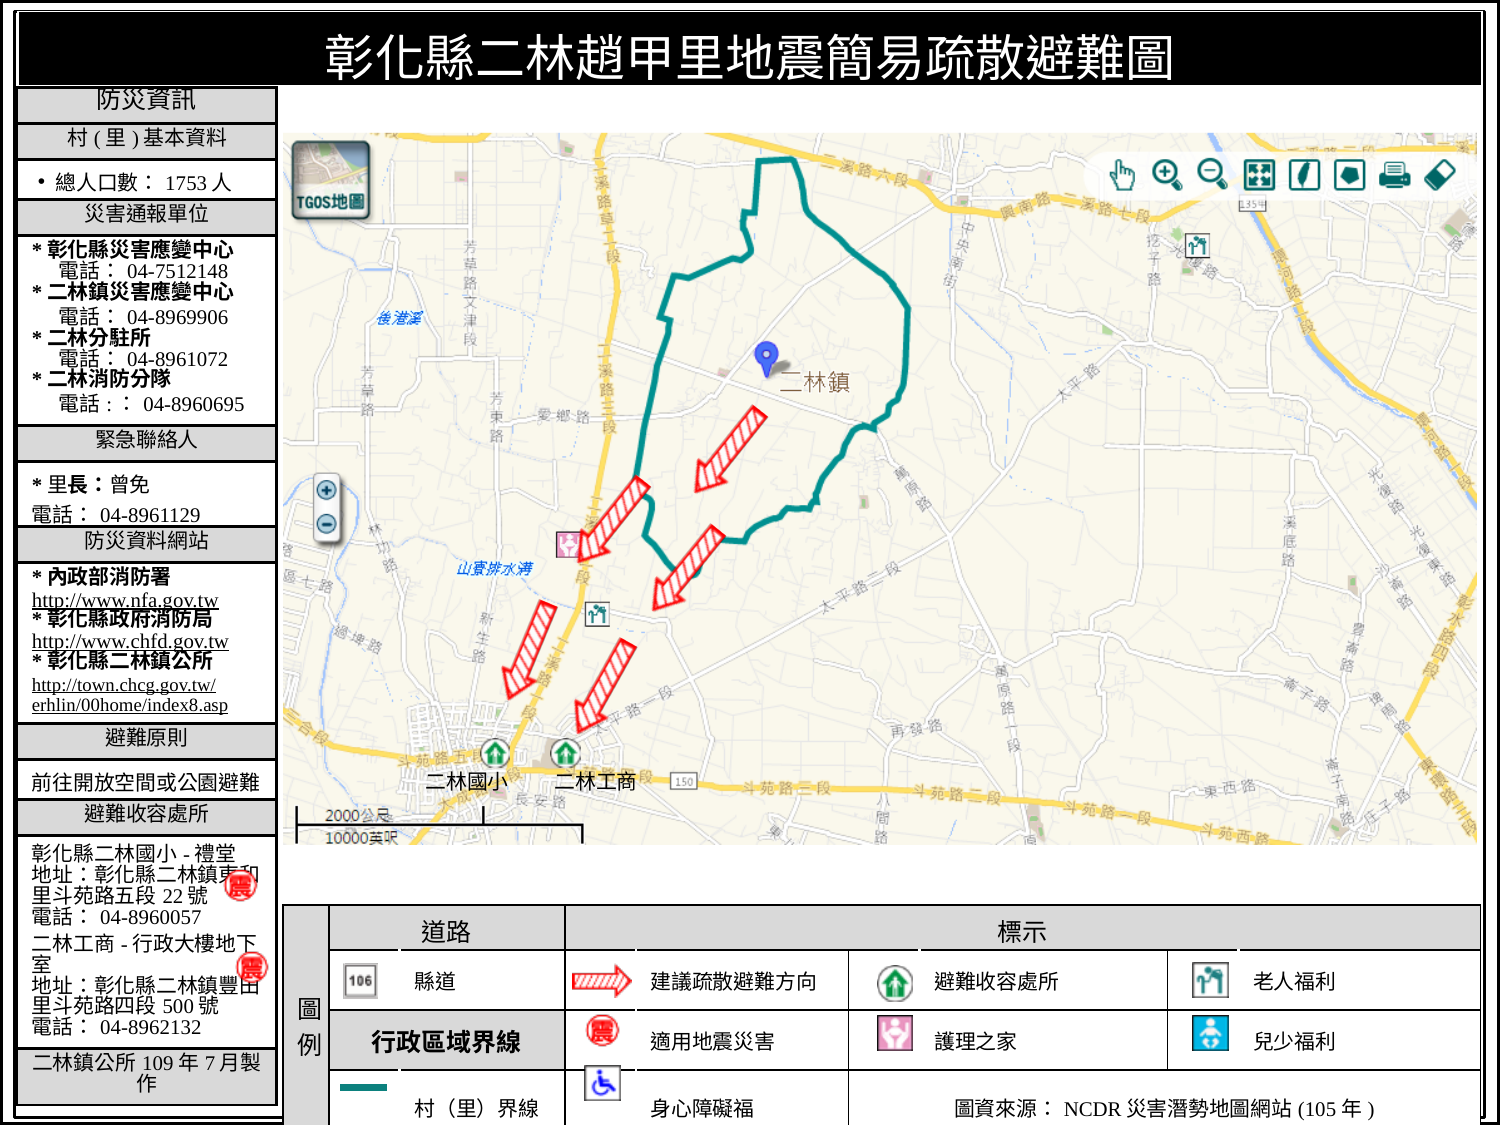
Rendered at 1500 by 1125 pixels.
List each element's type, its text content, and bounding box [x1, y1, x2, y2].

table_cell 兒少福利 [1240, 1011, 1480, 1069]
table_cell [566, 1011, 635, 1069]
picture [877, 1015, 913, 1052]
picture [584, 1065, 621, 1102]
table_cell 護理之家 [921, 1011, 1167, 1069]
picture [584, 1012, 621, 1048]
table_cell 前往開放空間或公園避難 [18, 761, 275, 798]
picture [1192, 962, 1229, 998]
table_cell 避難收容處所 [921, 951, 1167, 1009]
table_cell 避難收容處所 [18, 801, 275, 834]
picture [222, 867, 259, 903]
table_cell *內政部消防署 http://www.nfa.gov.tw *彰化縣政府消防局 http://www.chfd.gov.tw *彰化縣二林鎮公所 http://town.chcg.gov.tw/erhlin/00home/index8.asp [18, 564, 275, 722]
table_header 標示 [566, 906, 1480, 949]
table_cell 緊急聯絡人 [18, 427, 275, 460]
table_header 防災資訊 [18, 89, 275, 122]
table_cell [1168, 1011, 1237, 1069]
table_cell 老人福利 [1240, 951, 1480, 1009]
table_cell [849, 951, 918, 1009]
table_cell 圖資來源：NCDR災害潛勢地圖網站(105年) [849, 1071, 1480, 1125]
table_cell 村(里)基本資料 [18, 125, 275, 158]
table_cell [566, 951, 635, 1009]
picture [234, 949, 270, 985]
table_header 彰化縣二林趙甲里地震簡易疏散避難圖 [19, 12, 1481, 85]
table_cell 縣道 [401, 951, 564, 1009]
table_cell 行政區域界線 [330, 1011, 564, 1069]
table_header 道路 [330, 906, 564, 949]
table_cell [566, 1071, 635, 1125]
text_box 二林國小 [410, 761, 524, 802]
text_box 二林工商 [539, 761, 653, 802]
picture [342, 962, 378, 999]
table_cell 適用地震災害 [637, 1011, 848, 1069]
table_cell [330, 1071, 398, 1125]
picture [572, 962, 632, 998]
table_cell 村（里）界線 [401, 1071, 564, 1125]
table_cell *里長：曾免 電話：04-8961129 [18, 463, 275, 525]
table_cell 二林鎮公所109年7月製作 [18, 1050, 275, 1104]
table_cell 防災資料網站 [18, 528, 275, 561]
table_cell 災害通報單位 [18, 201, 275, 234]
table_cell 身心障礙福 [637, 1071, 848, 1125]
table_cell *彰化縣災害應變中心 電話：04-7512148 *二林鎮災害應變中心 電話：04-8969906 *二林分駐所 電話：04-8961072 *二林消防分隊 電話:：04-8960695 [18, 237, 275, 424]
table_cell [330, 951, 398, 1009]
table_cell [1168, 951, 1237, 1009]
table_cell 彰化縣二林國小-禮堂 地址：彰化縣二林鎮東和里斗苑路五段22號 電話：04-8960057 二林工商-行政大樓地下室 地址：彰化縣二林鎮豐田里斗苑路四段500號 電話：04-8962132 [18, 837, 275, 1047]
table_cell 避難原則 [18, 725, 275, 758]
table_header 圖例 [284, 906, 328, 1125]
table_cell [849, 1011, 918, 1069]
table_cell 建議疏散避難方向 [637, 951, 848, 1009]
picture [877, 965, 913, 1002]
table_cell 總人口數：1753人 [18, 161, 275, 198]
picture [1192, 1015, 1229, 1052]
picture [283, 128, 1477, 845]
